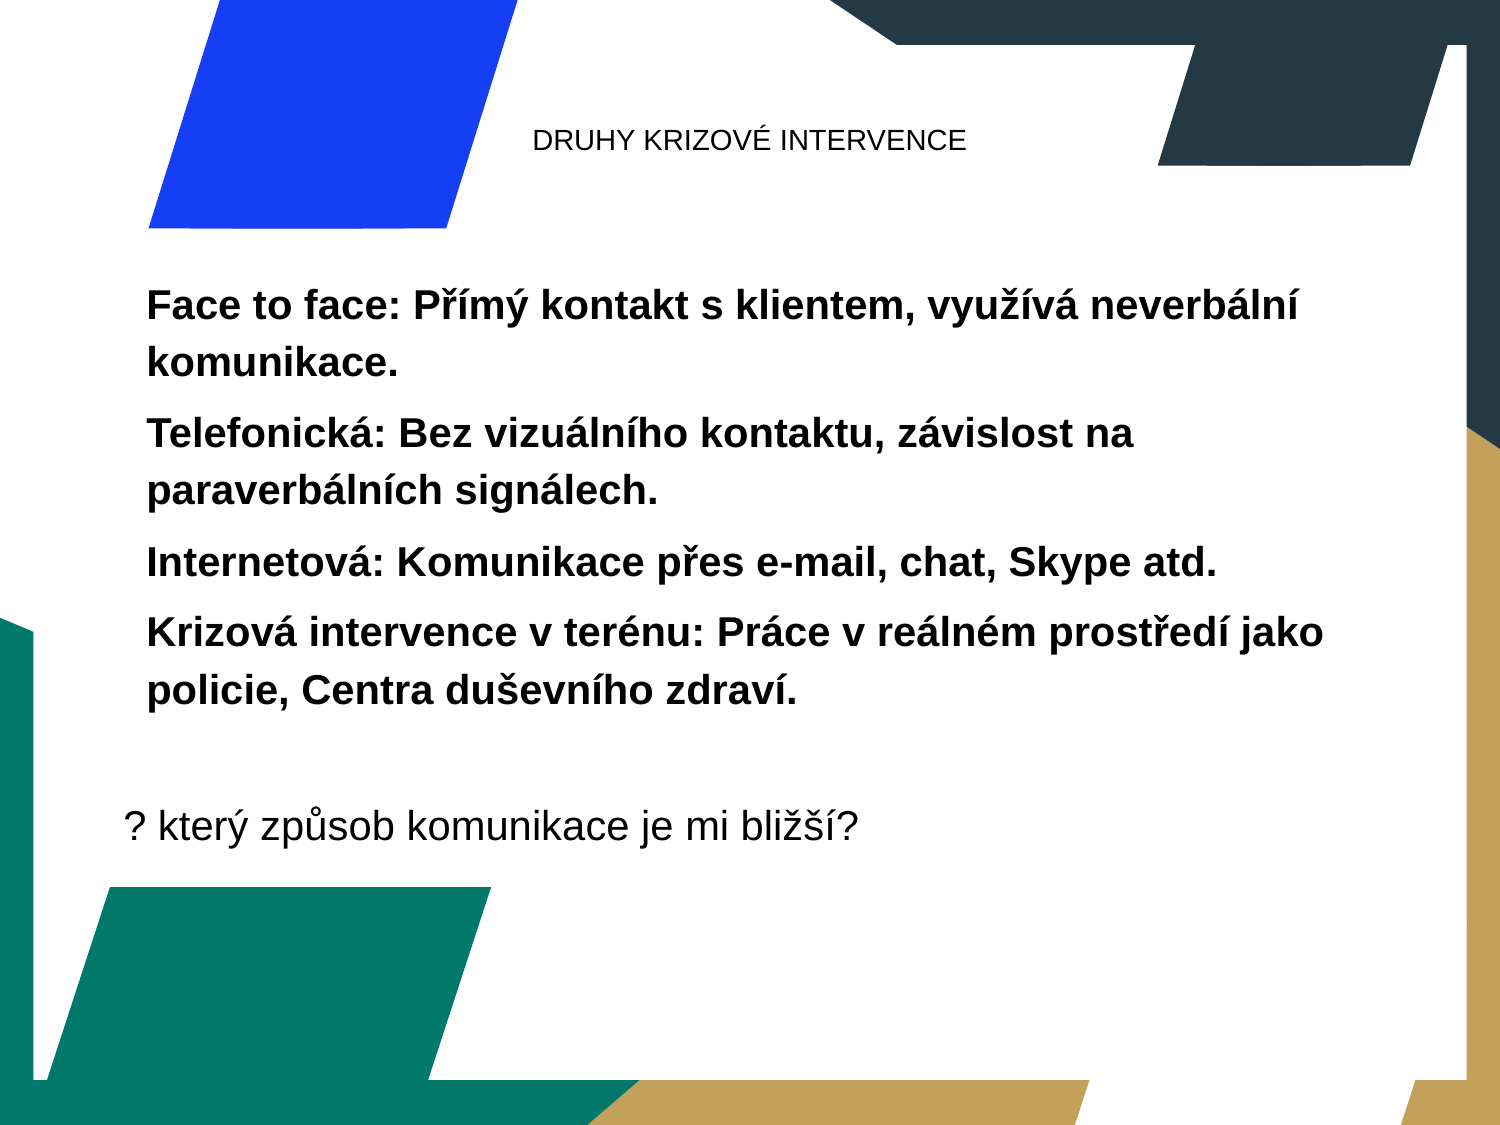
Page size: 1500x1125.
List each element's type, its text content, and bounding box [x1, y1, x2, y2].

list Face to face: Přímý kontakt s klientem, využívá neverbální komunikace. Telefonická: Bez vizuálního kontaktu, závislost na paraverbálních signálech. Internetová: Komunikace přes e-mail, chat, Skype atd. Krizová intervence v terénu: Práce v reálném prostředí jako policie, Centra duševního zdraví. ? který způsob komunikace je mi bližší? [75, 262, 1425, 1005]
title DRUHY KRIZOVÉ INTERVENCE [75, 45, 1425, 233]
